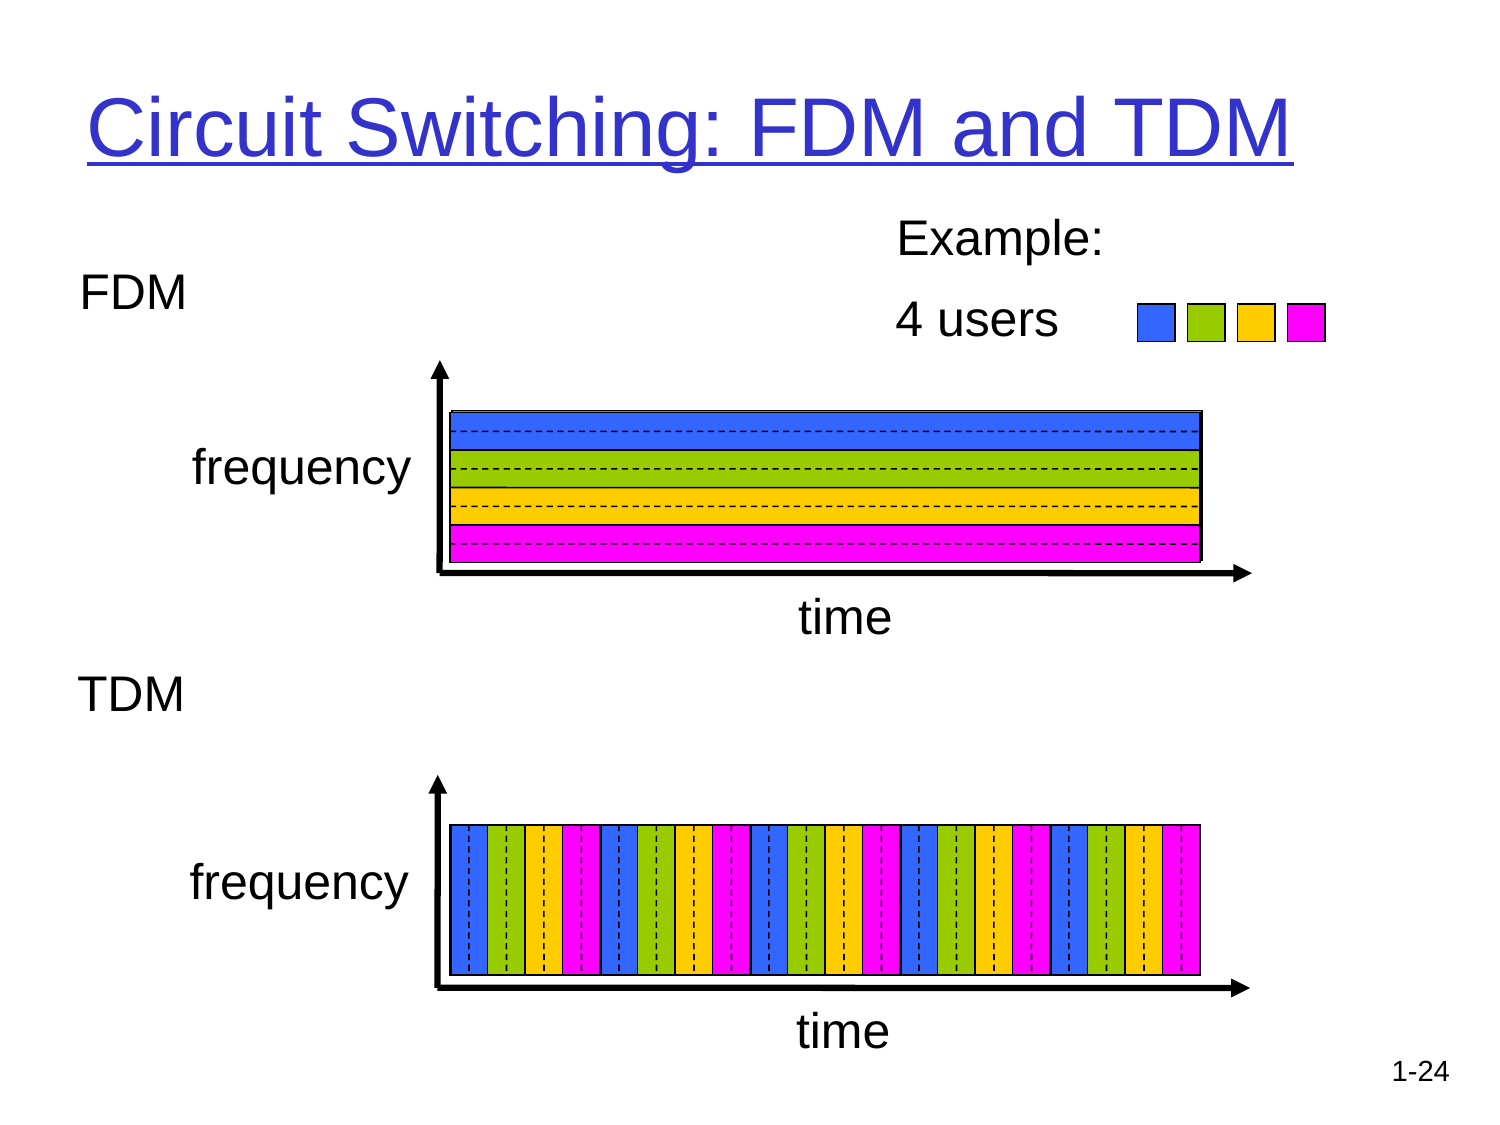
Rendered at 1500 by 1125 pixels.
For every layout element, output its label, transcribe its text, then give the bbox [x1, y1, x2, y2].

text_box [1137, 304, 1176, 342]
title Circuit Switching: FDM and TDM [72, 37, 1461, 225]
text_box [450, 825, 600, 976]
text_box [601, 825, 750, 976]
text_box frequency [174, 850, 425, 918]
text_box [901, 825, 1050, 976]
text_box [450, 410, 1203, 563]
text_box TDM [62, 662, 201, 730]
text_box [1287, 304, 1326, 342]
text_box [1187, 304, 1226, 342]
text_box time [783, 585, 908, 653]
text_box Example: [881, 206, 1120, 274]
text_box frequency [177, 435, 427, 503]
text_box FDM [64, 260, 203, 328]
text_box [751, 825, 900, 976]
text_box [1237, 304, 1276, 342]
text_box time [781, 999, 906, 1068]
text_box [1051, 825, 1201, 976]
text_box 4 users [880, 287, 1075, 355]
